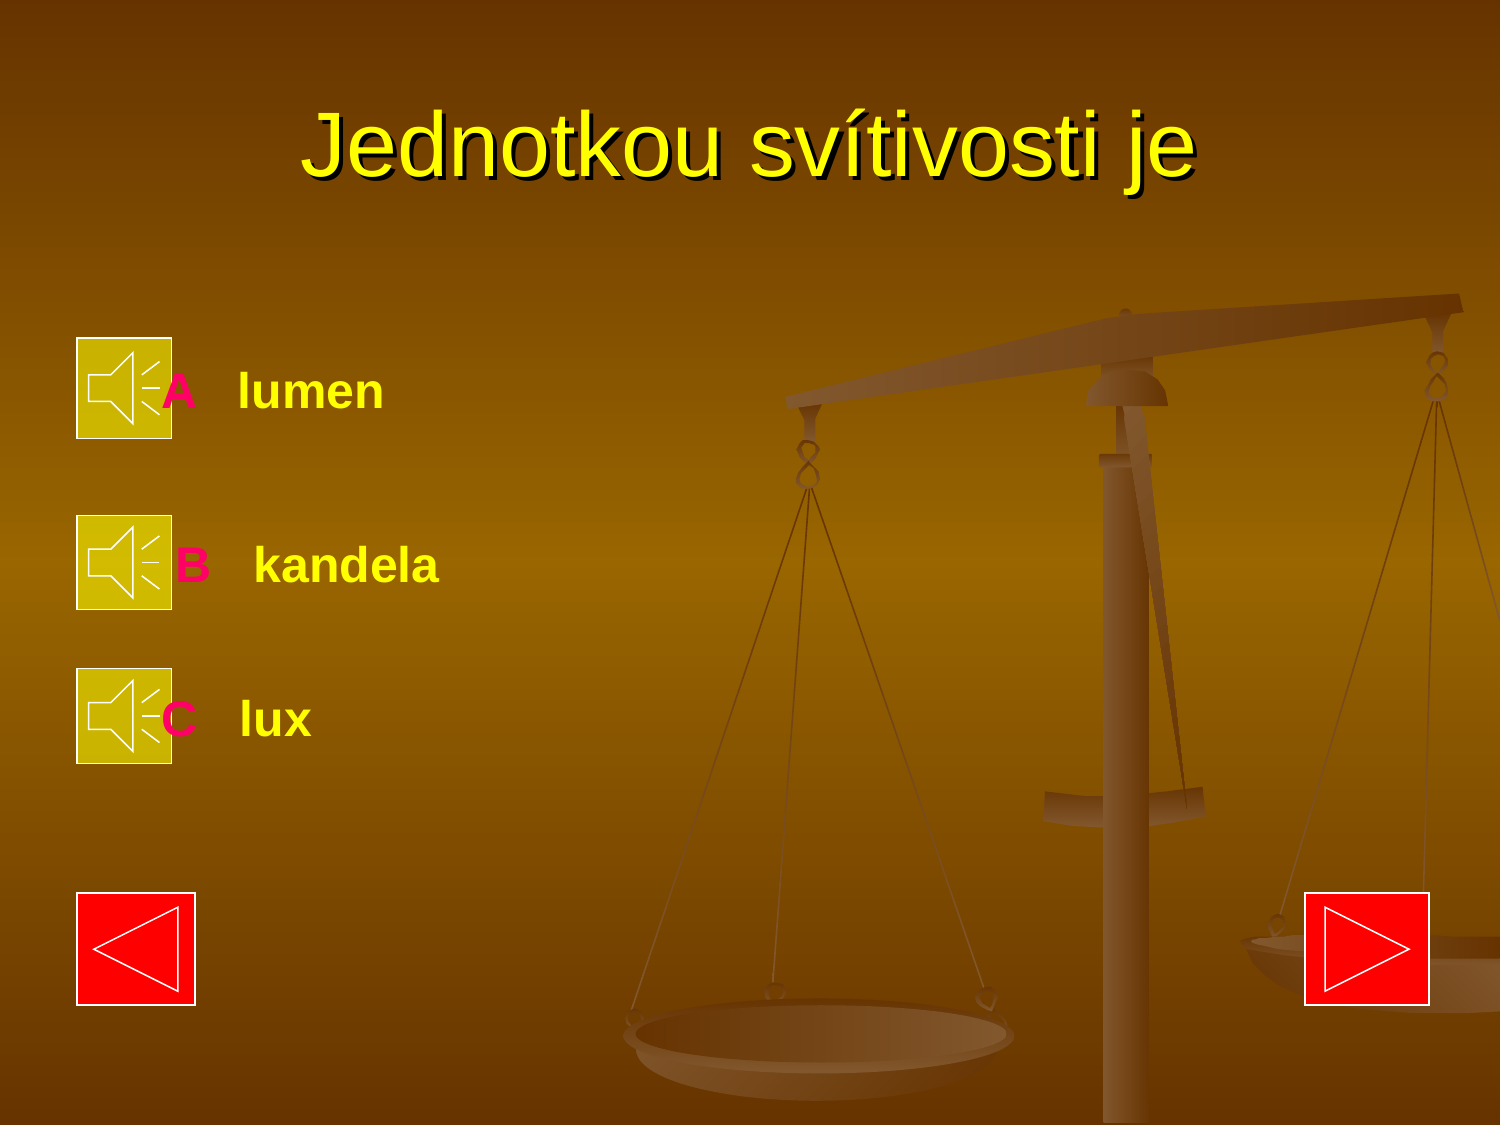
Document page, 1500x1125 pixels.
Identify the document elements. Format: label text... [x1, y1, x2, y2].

text_box C lux [76, 668, 172, 764]
text_box [76, 893, 195, 1006]
title Jednotkou svítivosti je [75, 45, 1426, 234]
text_box B kandela [76, 515, 172, 610]
text_box A lumen [76, 338, 172, 439]
text_box [1305, 893, 1429, 1006]
